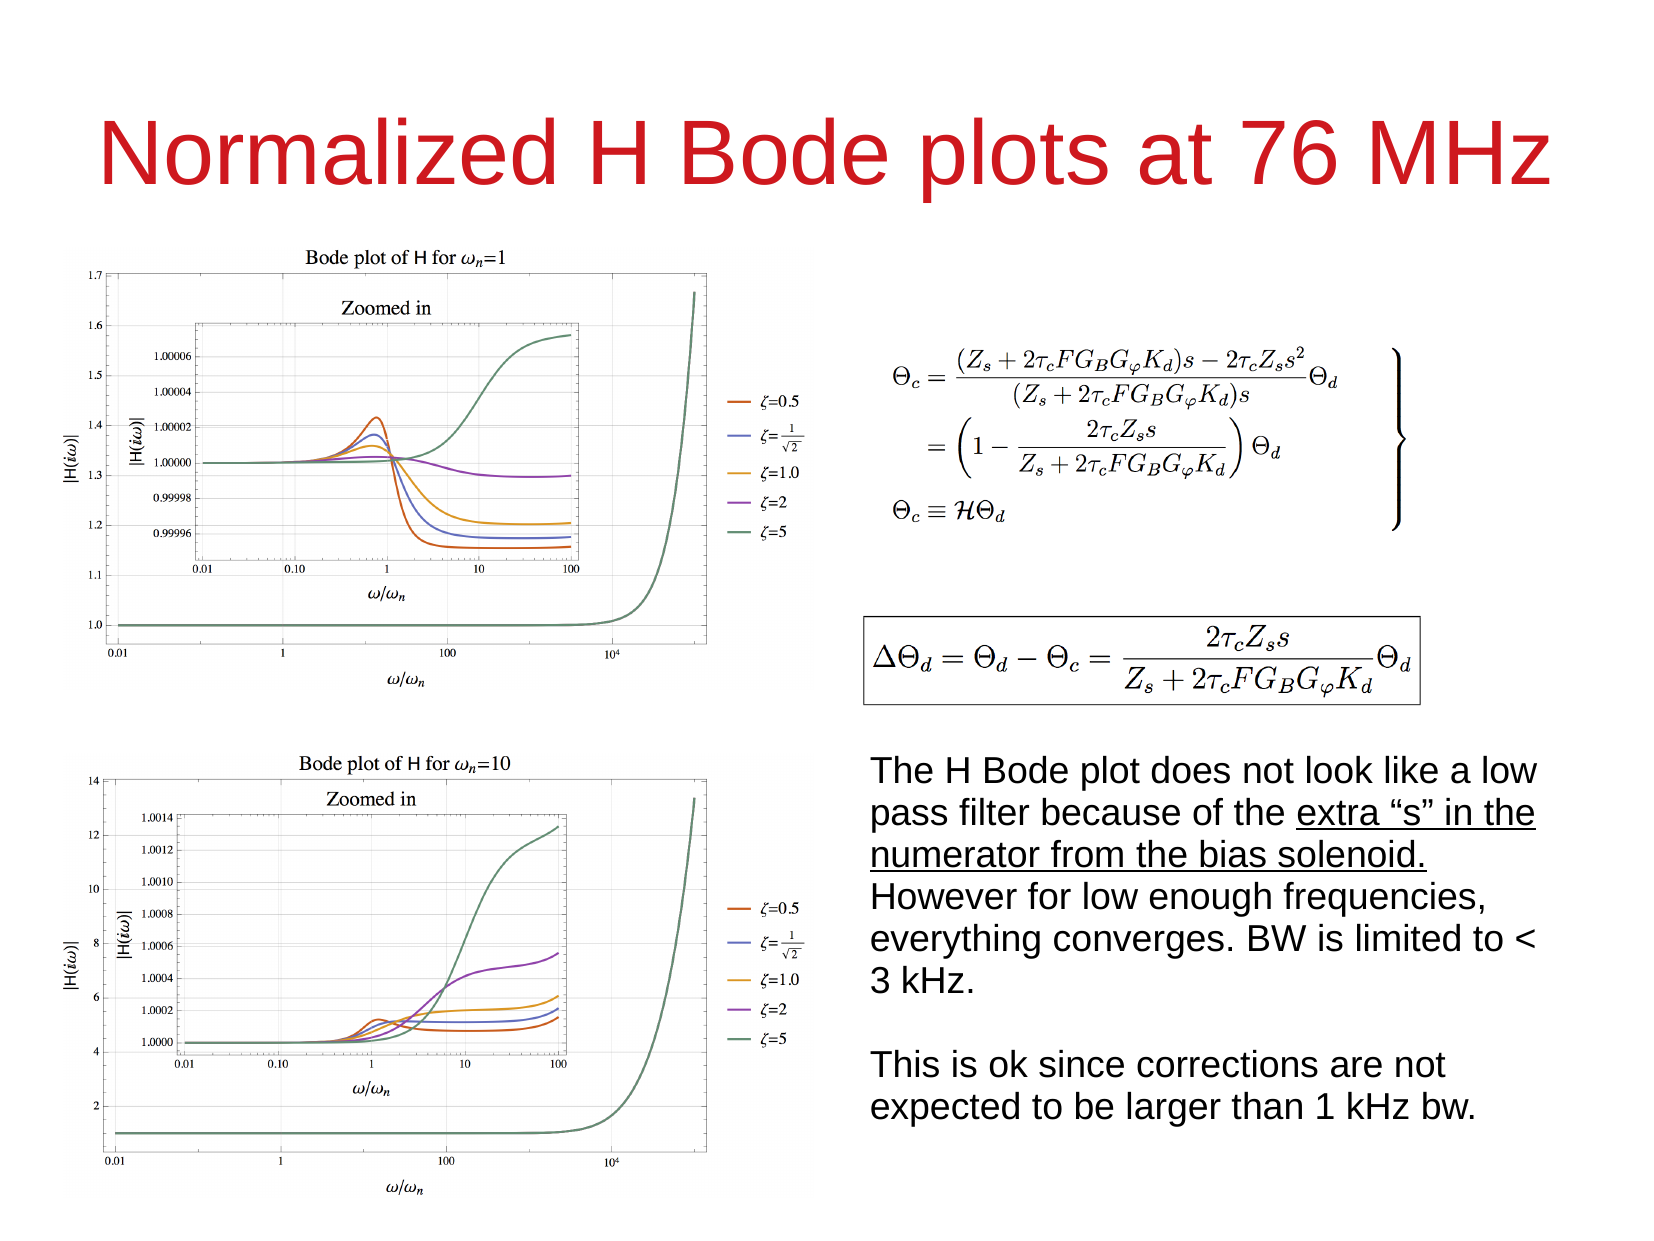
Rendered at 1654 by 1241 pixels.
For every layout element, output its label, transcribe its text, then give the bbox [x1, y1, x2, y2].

picture [832, 329, 1433, 552]
picture [832, 599, 1433, 728]
title Normalized H Bode plots at 76 MHz [82, 49, 1571, 257]
picture [63, 753, 814, 1198]
text_box The H Bode plot does not look like a low pass filter because of the extra “s” in the numerator from the bias solenoid. However for low enough frequencies, everything converges. BW is limited to < 3 kHz. This is ok since corrections are not expected to be larger than 1 kHz bw. [855, 742, 1564, 1131]
picture [63, 247, 814, 691]
